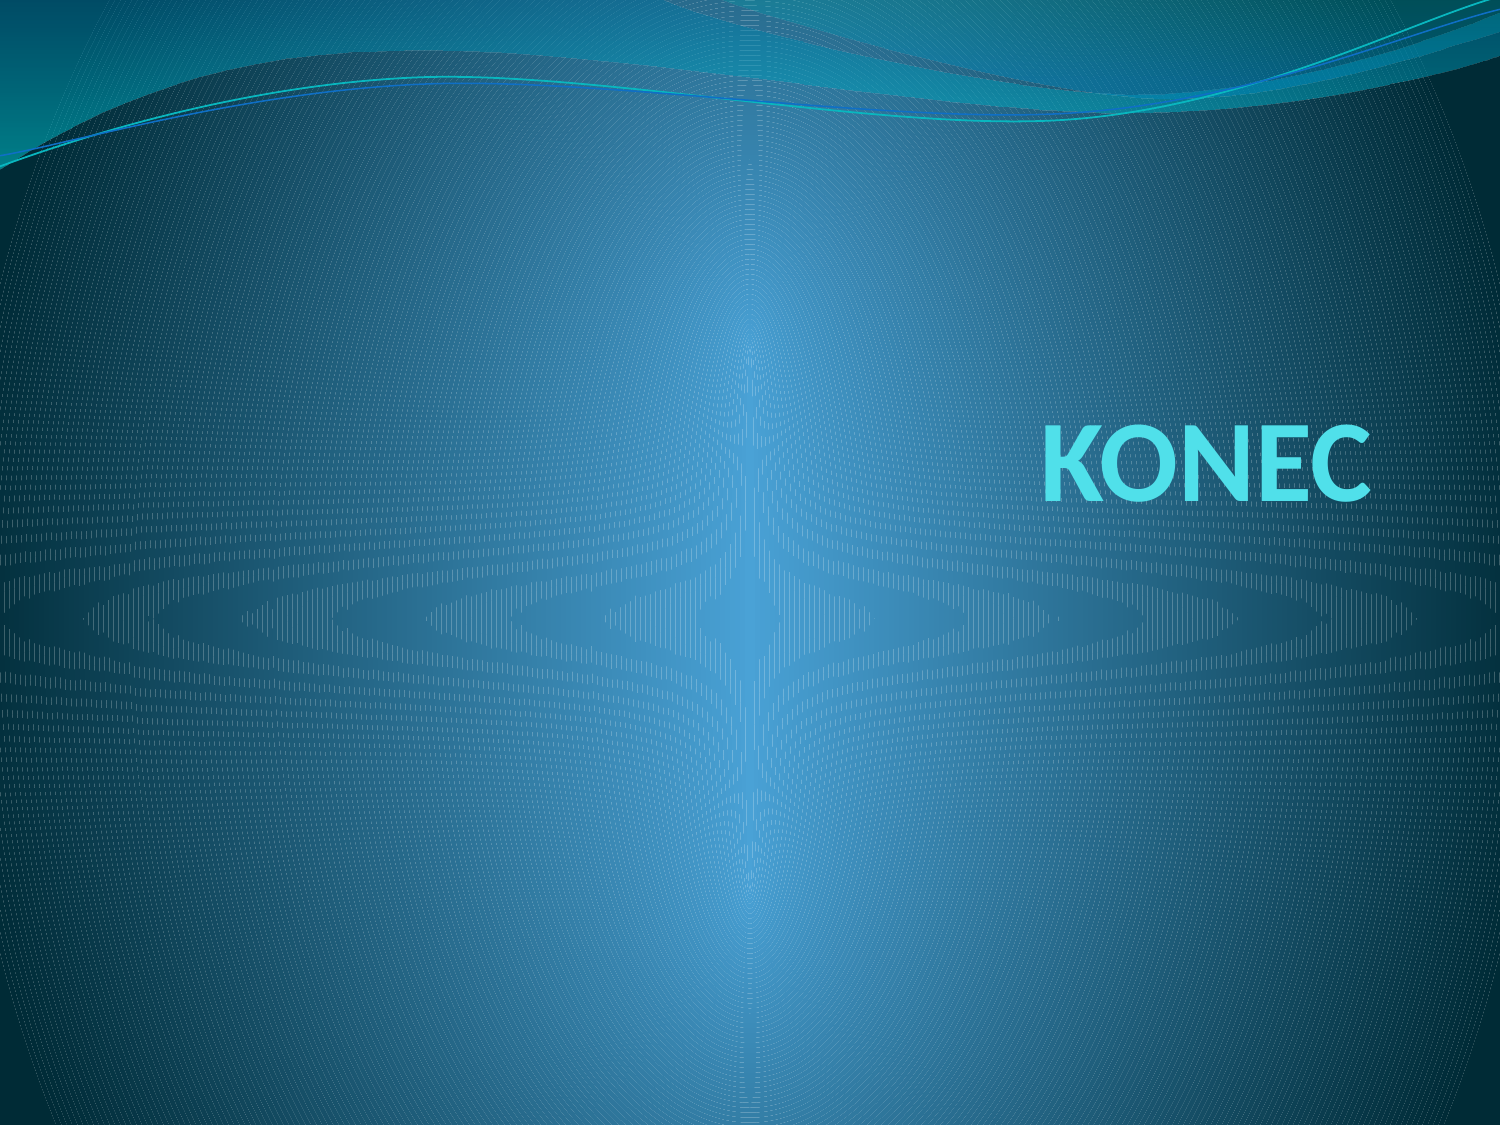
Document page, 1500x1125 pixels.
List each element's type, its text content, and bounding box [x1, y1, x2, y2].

title KONEC [87, 224, 1376, 525]
